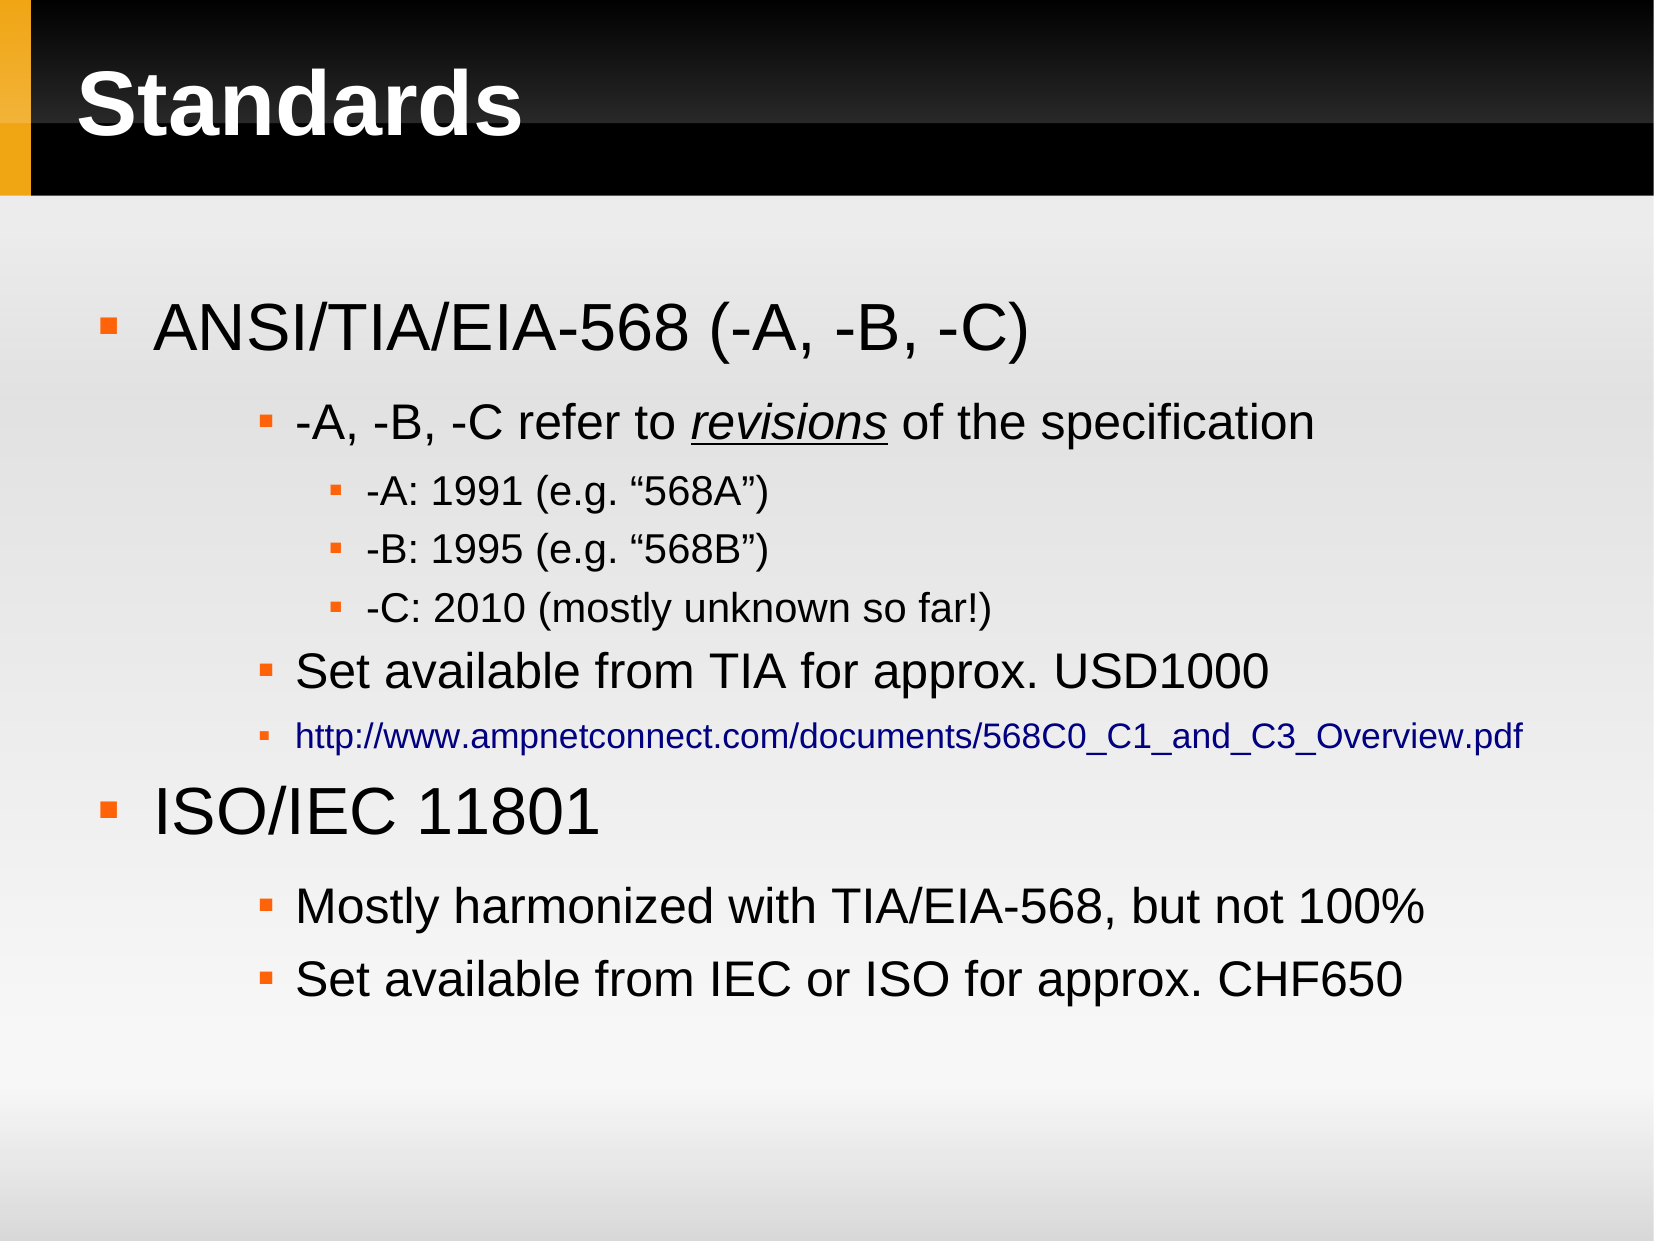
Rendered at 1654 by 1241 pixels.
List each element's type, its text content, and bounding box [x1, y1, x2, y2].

list ANSI/TIA/EIA-568 (-A, -B, -C) -A, -B, -C refer to revisions of the specification -A: 1991 (e.g. “568A”) -B: 1995 (e.g. “568B”) -C: 2010 (mostly unknown so far!) Set available from TIA for approx. USD1000 http://www.ampnetconnect.com/documents/568C0_C1_and_C3_Overview.pdf ISO/IEC 11801 Mostly harmonized with TIA/EIA-568, but not 100% Set available from IEC or ISO for approx. CHF650 [82, 290, 1571, 1109]
picture [0, 0, 1654, 1241]
title Standards [76, 0, 1565, 208]
